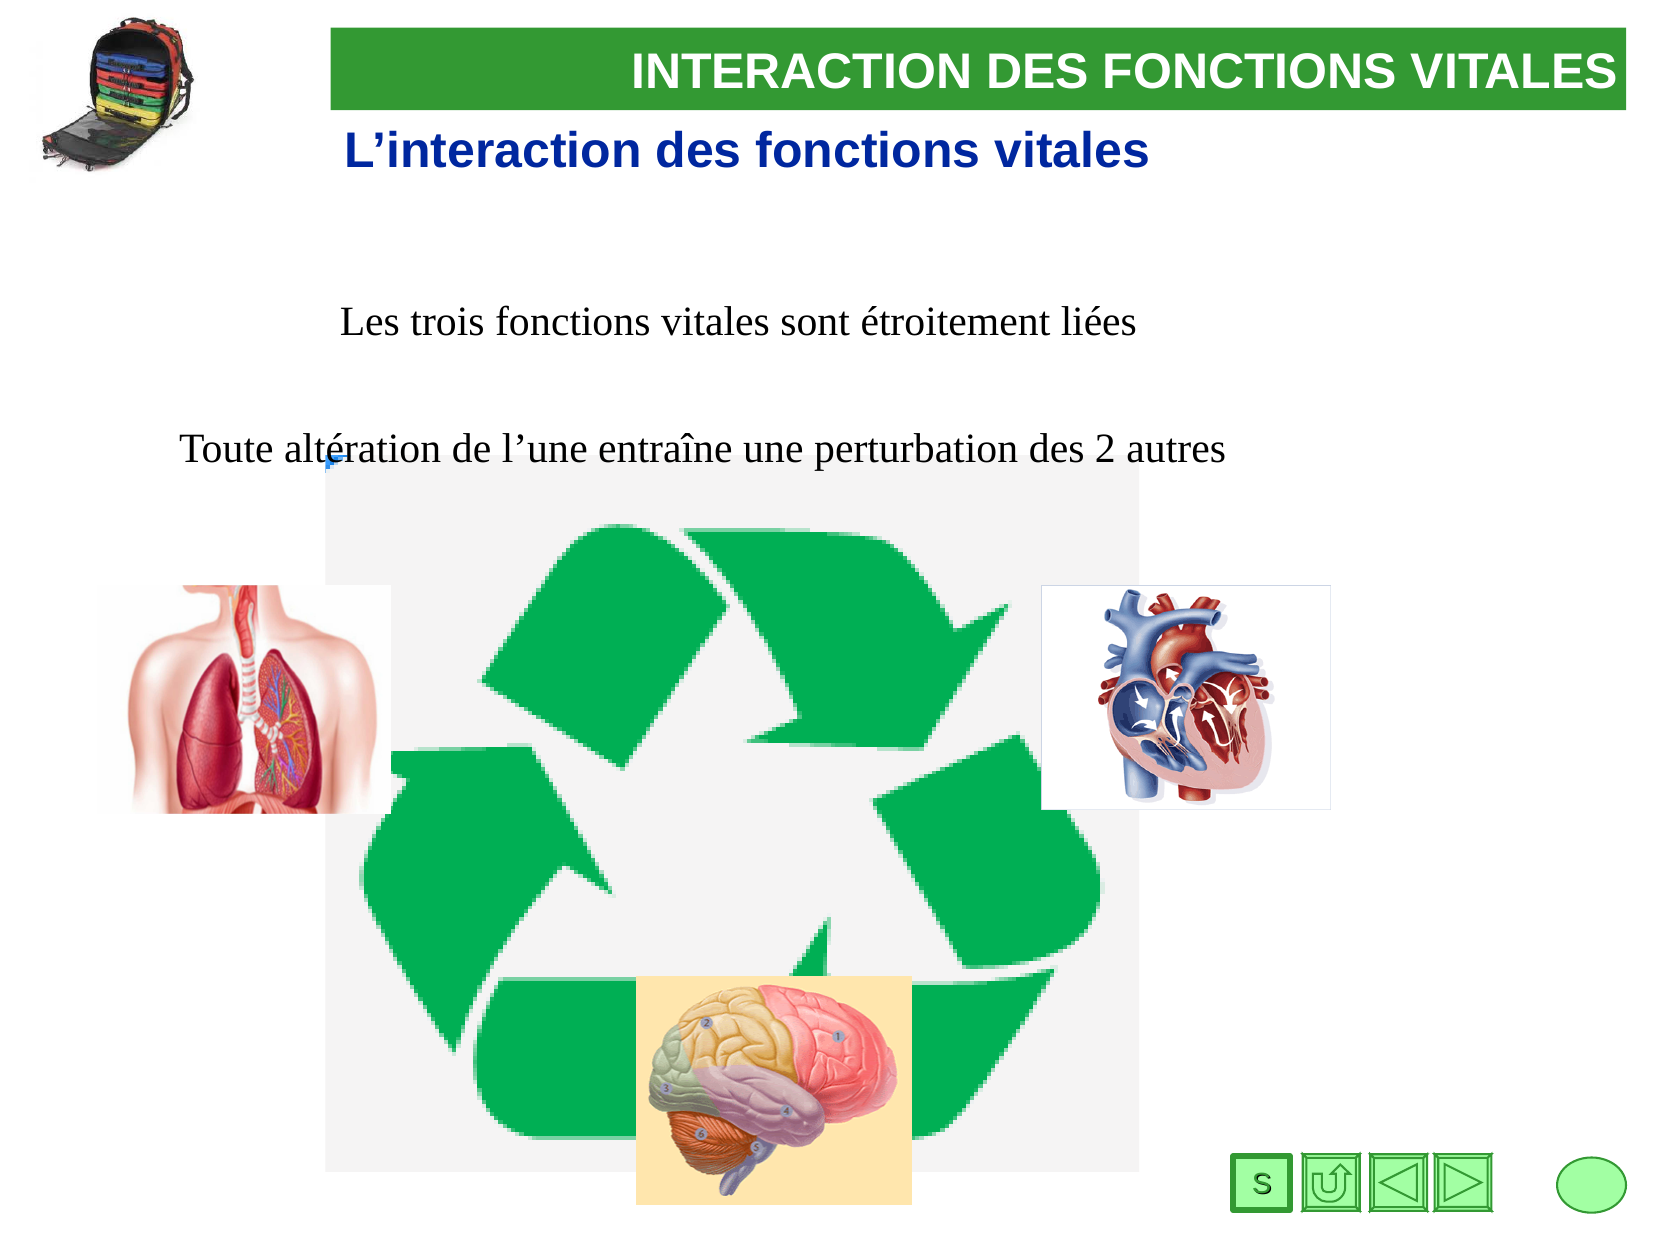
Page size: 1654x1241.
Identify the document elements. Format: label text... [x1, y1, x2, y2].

title INTERACTION DES FONCTIONS VITALES [331, 35, 1619, 107]
text_box [1557, 1157, 1627, 1213]
title L’interaction des fonctions vitales [329, 110, 1626, 194]
text_box Les trois fonctions vitales sont étroitement liées [325, 285, 1153, 352]
picture [97, 479, 1331, 1205]
picture [29, 5, 201, 183]
text_box Toute altération de l’une entraîne une perturbation des 2 autres [164, 413, 1243, 479]
